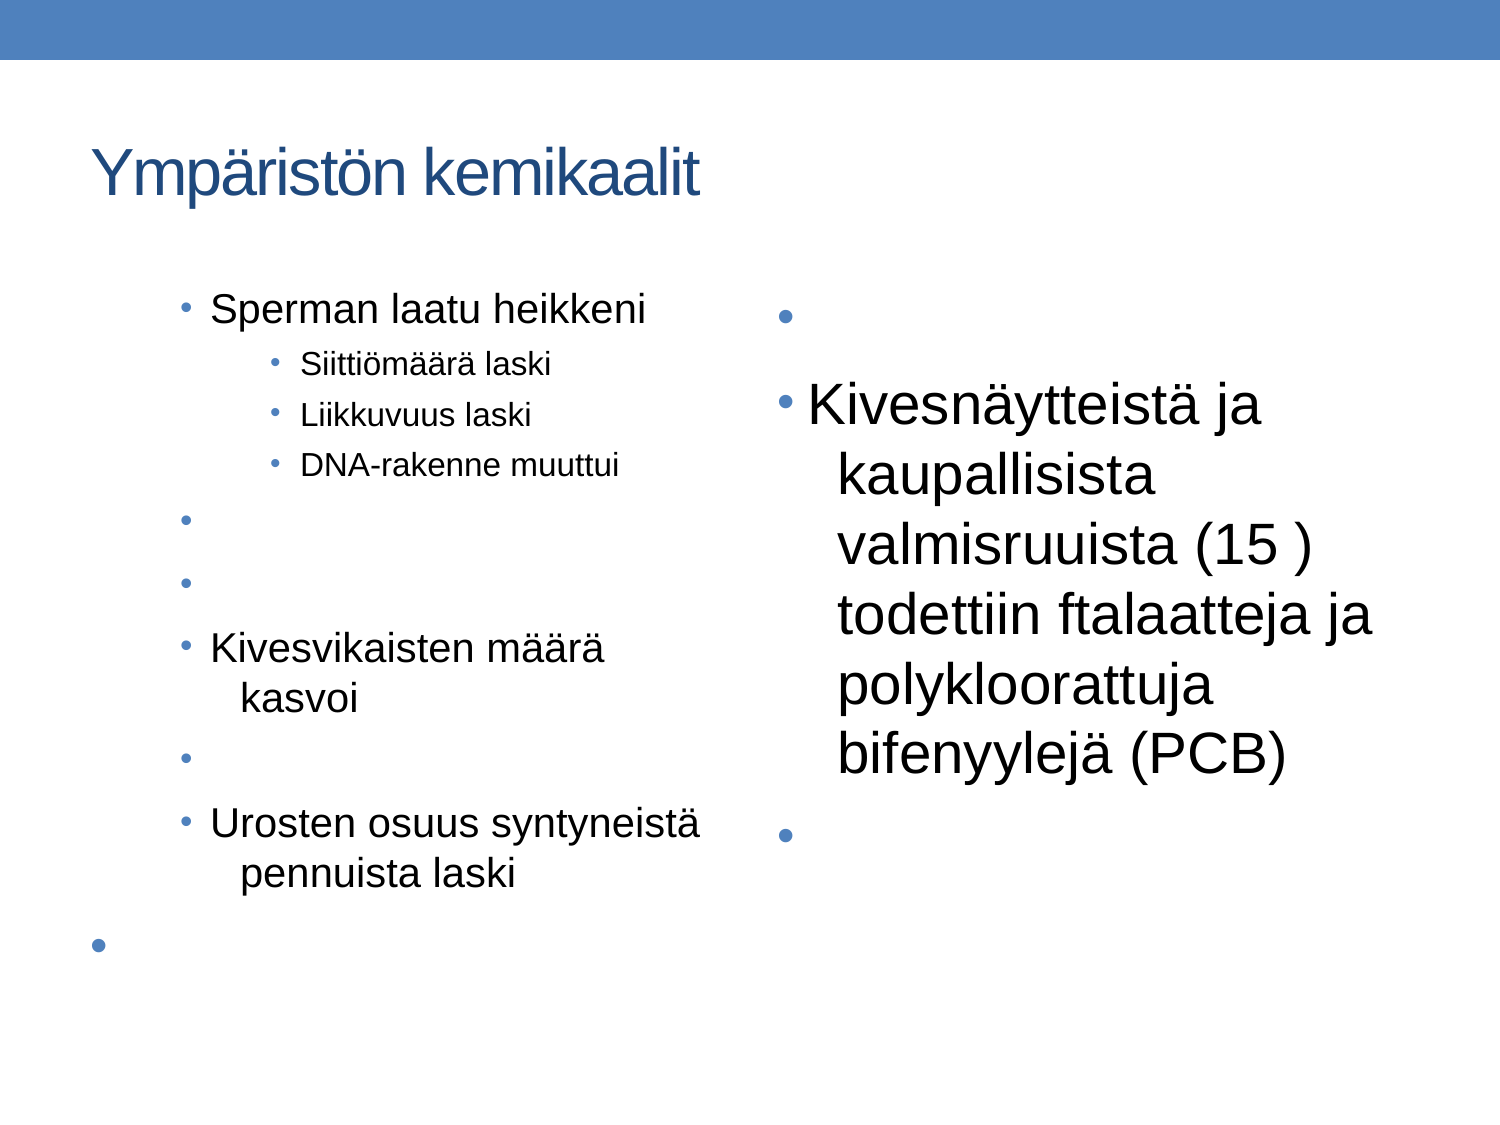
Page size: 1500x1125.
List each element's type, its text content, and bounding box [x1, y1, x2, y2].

title Ympäristön kemikaalit [75, 87, 1426, 251]
list Kivesnäytteistä ja kaupallisista valmisruuista (15 ) todettiin ftalaatteja ja polykloorattuja bifenyylejä (PCB) [762, 274, 1426, 1049]
list Sperman laatu heikkeni Siittiömäärä laski Liikkuvuus laski DNA-rakenne muuttui Kivesvikaisten määrä kasvoi Urosten osuus syntyneistä pennuista laski [75, 274, 738, 1049]
